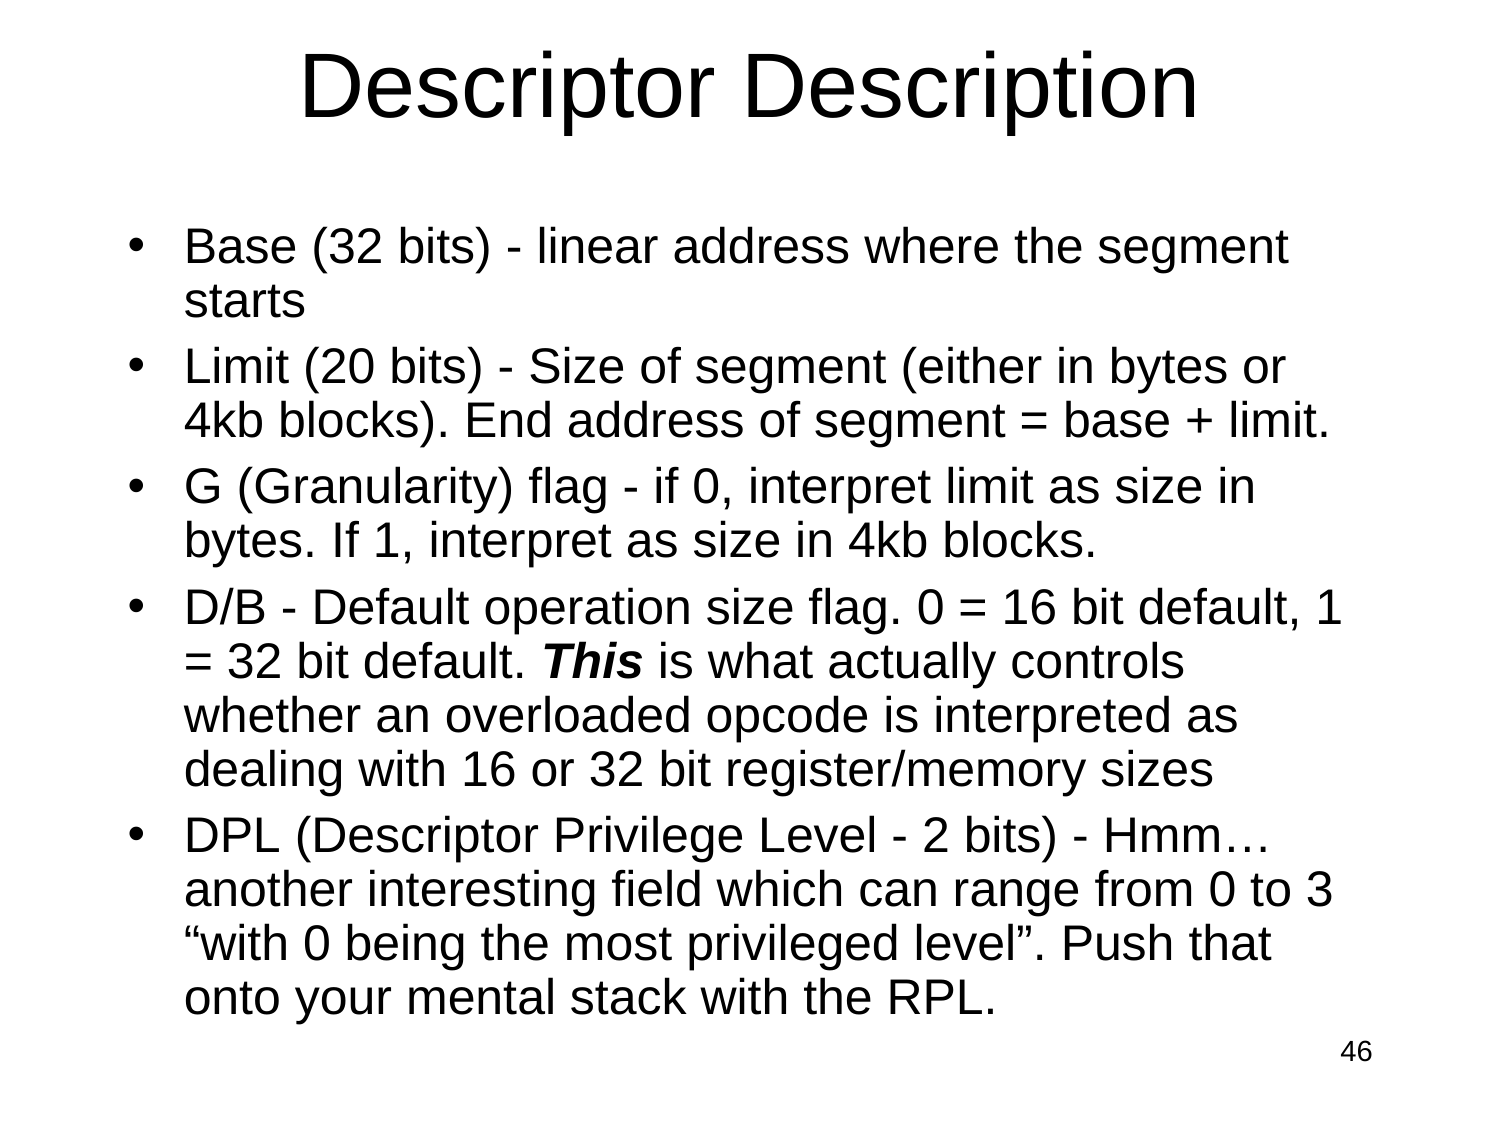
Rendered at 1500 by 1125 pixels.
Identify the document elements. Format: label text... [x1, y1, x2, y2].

title Descriptor Description [112, 0, 1388, 175]
text_box <number> [1074, 1034, 1388, 1101]
list Base (32 bits) - linear address where the segment starts Limit (20 bits) - Size of segment (either in bytes or 4kb blocks). End address of segment = base + limit. G (Granularity) flag - if 0, interpret limit as size in bytes. If 1, interpret as size in 4kb blocks. D/B - Default operation size flag. 0 = 16 bit default, 1 = 32 bit default. This is what actually controls whether an overloaded opcode is interpreted as dealing with 16 or 32 bit register/memory sizes DPL (Descriptor Privilege Level - 2 bits) - Hmm…another interesting field which can range from 0 to 3 “with 0 being the most privileged level”. Push that onto your mental stack with the RPL. [112, 212, 1388, 1034]
